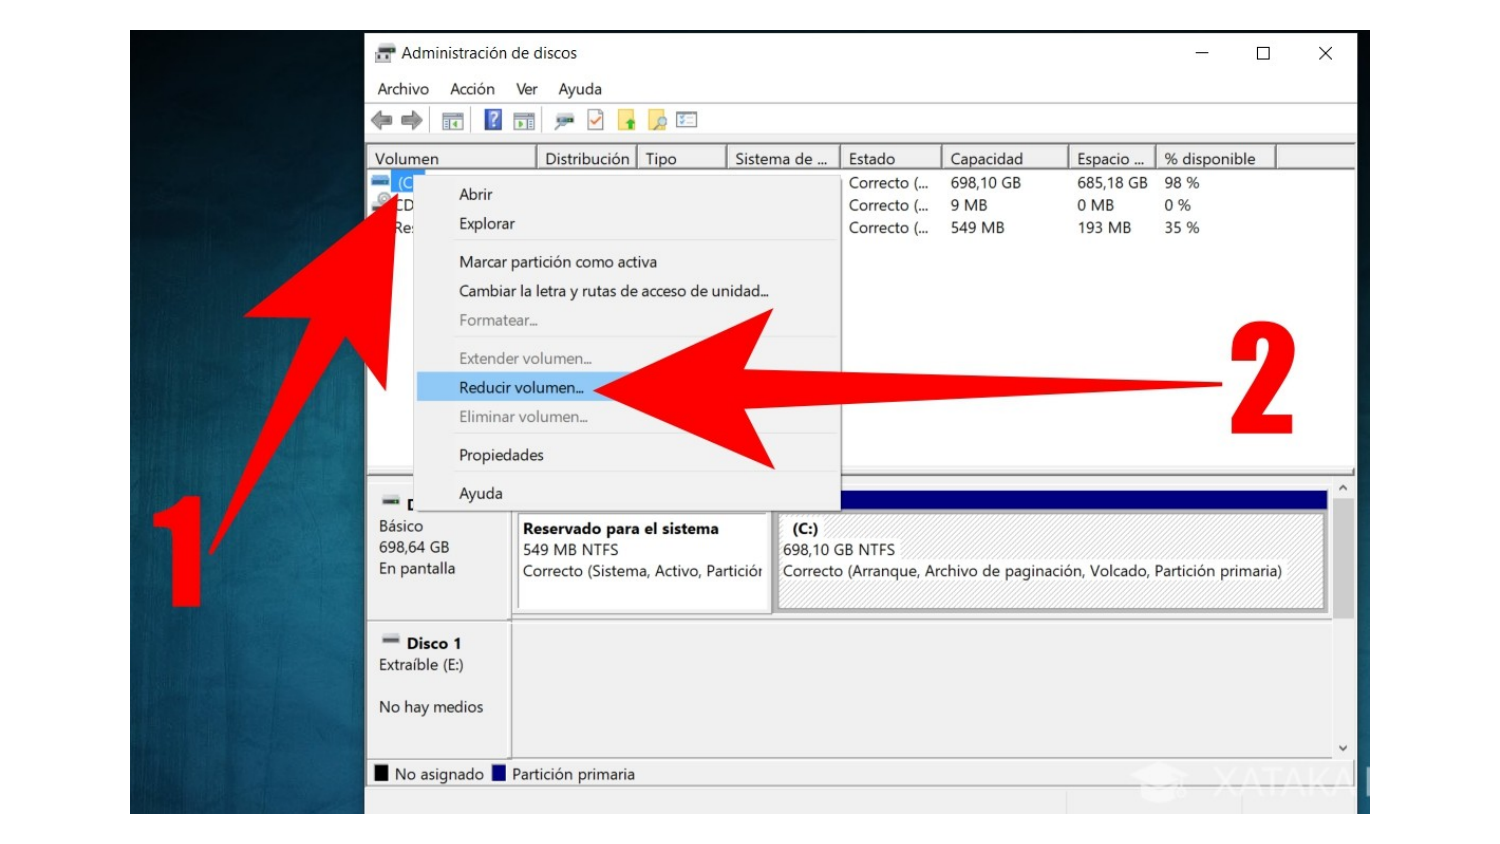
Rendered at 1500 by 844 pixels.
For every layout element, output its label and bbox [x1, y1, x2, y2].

picture [130, 30, 1370, 814]
